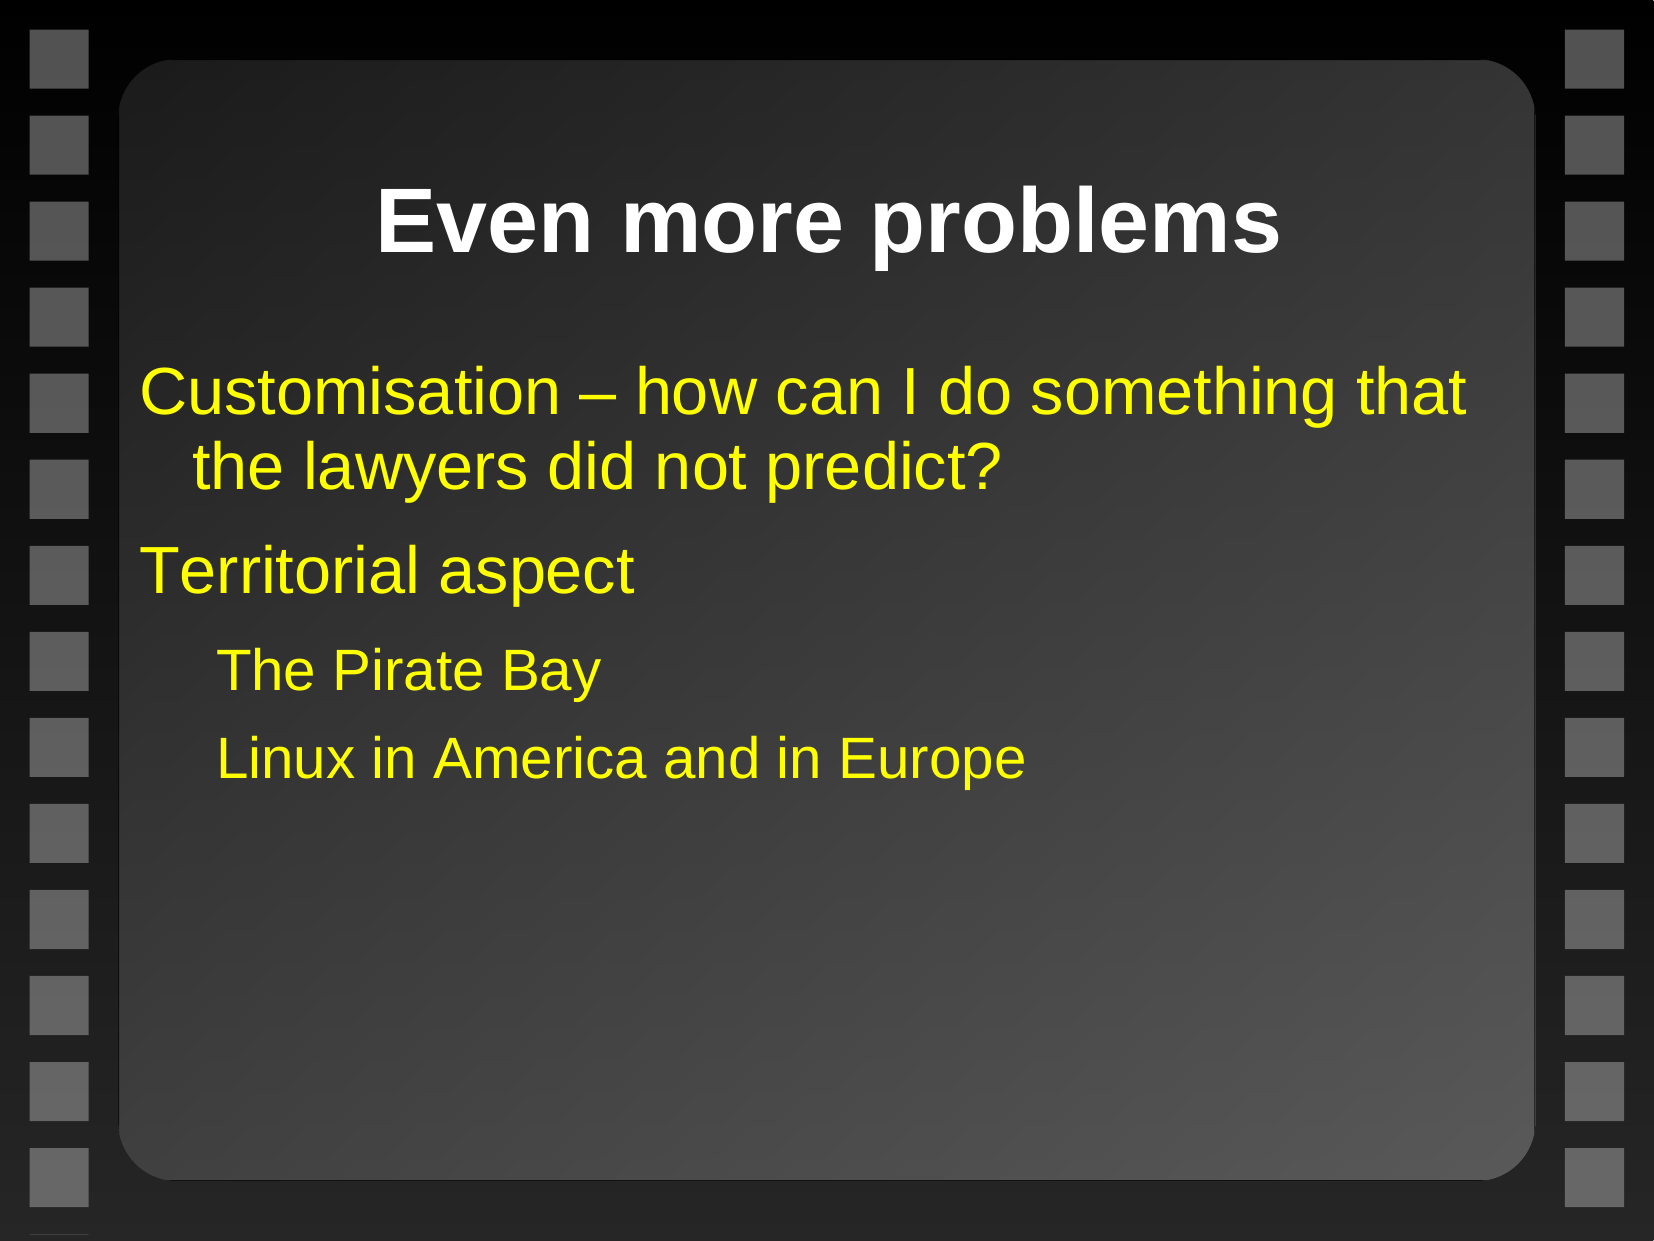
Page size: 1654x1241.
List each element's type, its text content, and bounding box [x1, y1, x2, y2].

title Even more problems [123, 117, 1536, 325]
list Customisation – how can I do something that the lawyers did not predict? Territorial aspect The Pirate Bay Linux in America and in Europe [121, 354, 1534, 1127]
